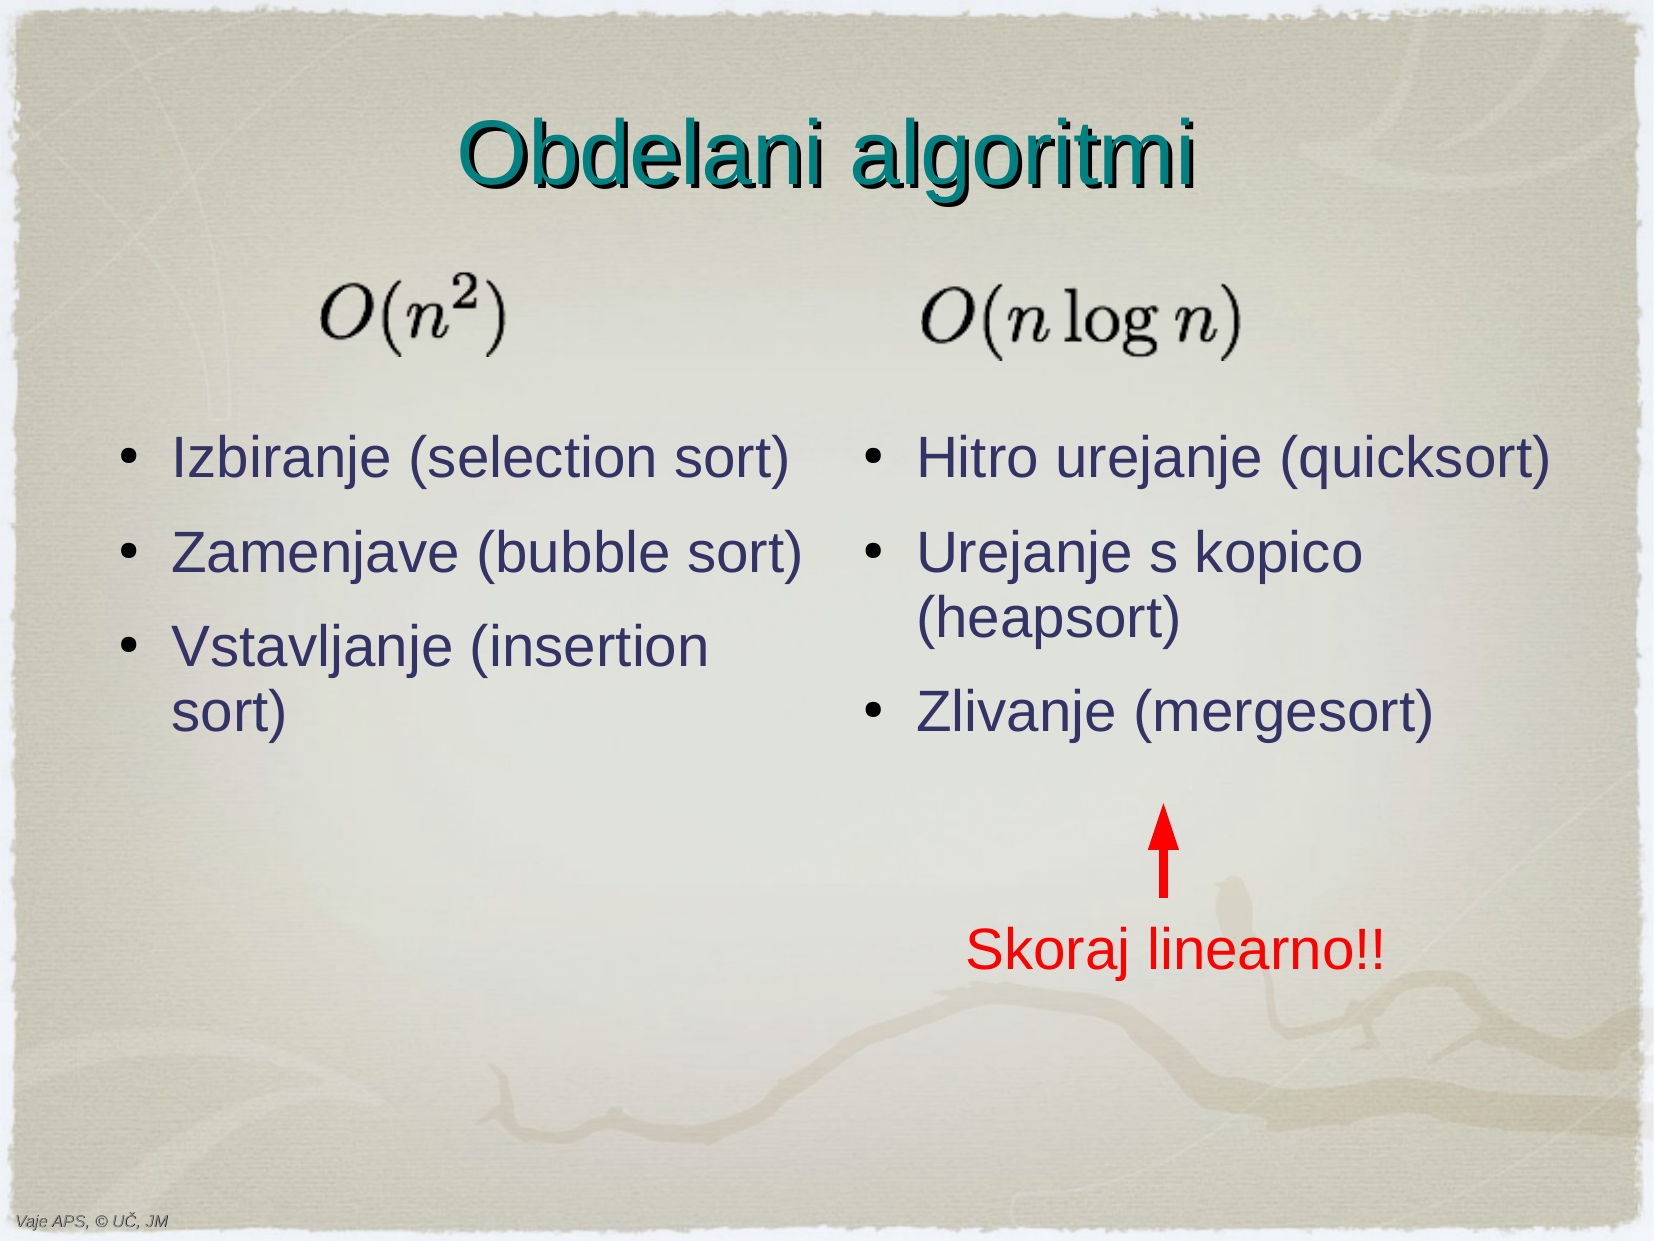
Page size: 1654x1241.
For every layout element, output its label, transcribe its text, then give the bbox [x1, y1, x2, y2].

picture [0, 0, 1654, 1241]
text_box Skoraj linearno!! [950, 909, 1405, 990]
title Obdelani algoritmi [82, 49, 1571, 257]
list Hitro urejanje (quicksort) Urejanje s kopico (heapsort) Zlivanje (mergesort) [845, 425, 1572, 1241]
list Izbiranje (selection sort) Zamenjave (bubble sort) Vstavljanje (insertion sort) [100, 425, 827, 1241]
